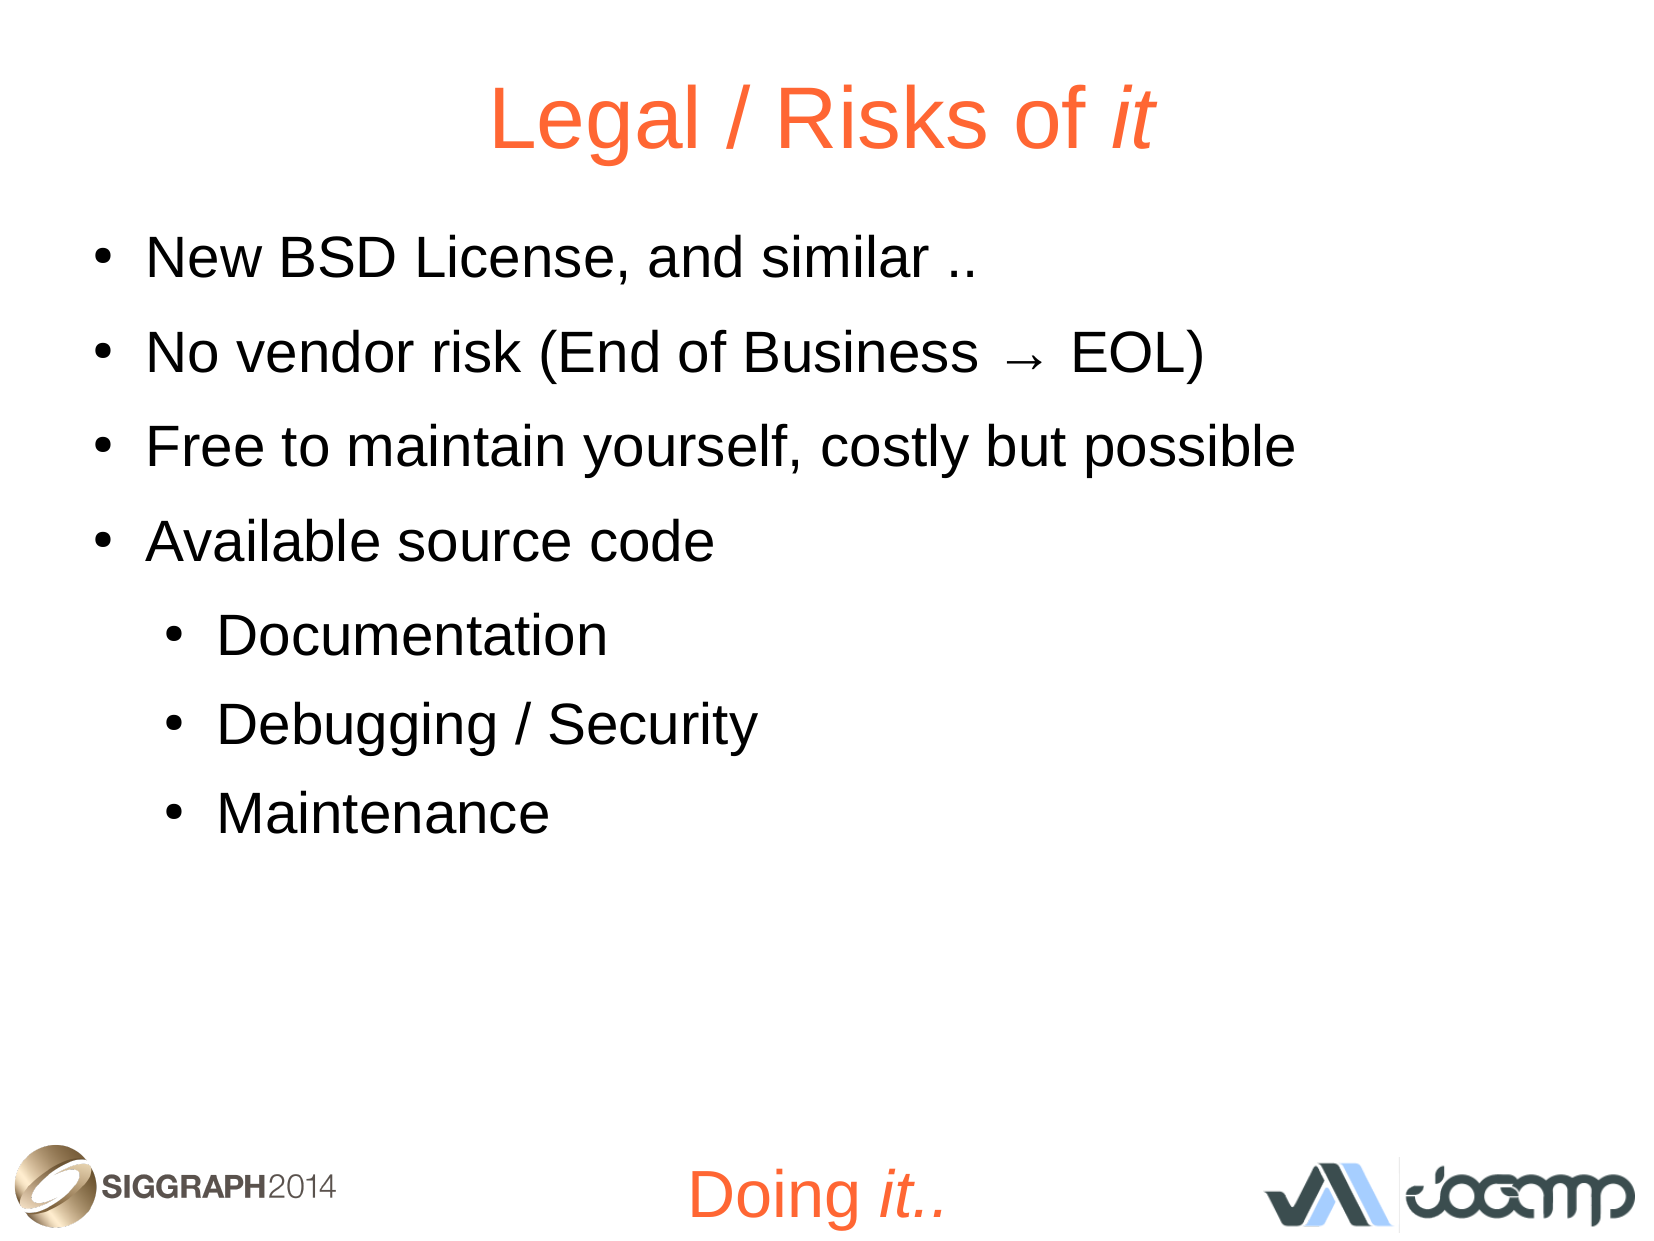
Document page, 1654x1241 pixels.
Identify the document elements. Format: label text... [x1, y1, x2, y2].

picture [7, 1133, 343, 1239]
text_box Doing it.. [672, 1149, 966, 1239]
list New BSD License, and similar .. No vendor risk (End of Business → EOL) Free to maintain yourself, costly but possible Available source code Documentation Debugging / Security Maintenance [75, 225, 1571, 1109]
title Legal / Risks of it [68, 56, 1576, 181]
picture [1262, 1157, 1635, 1233]
